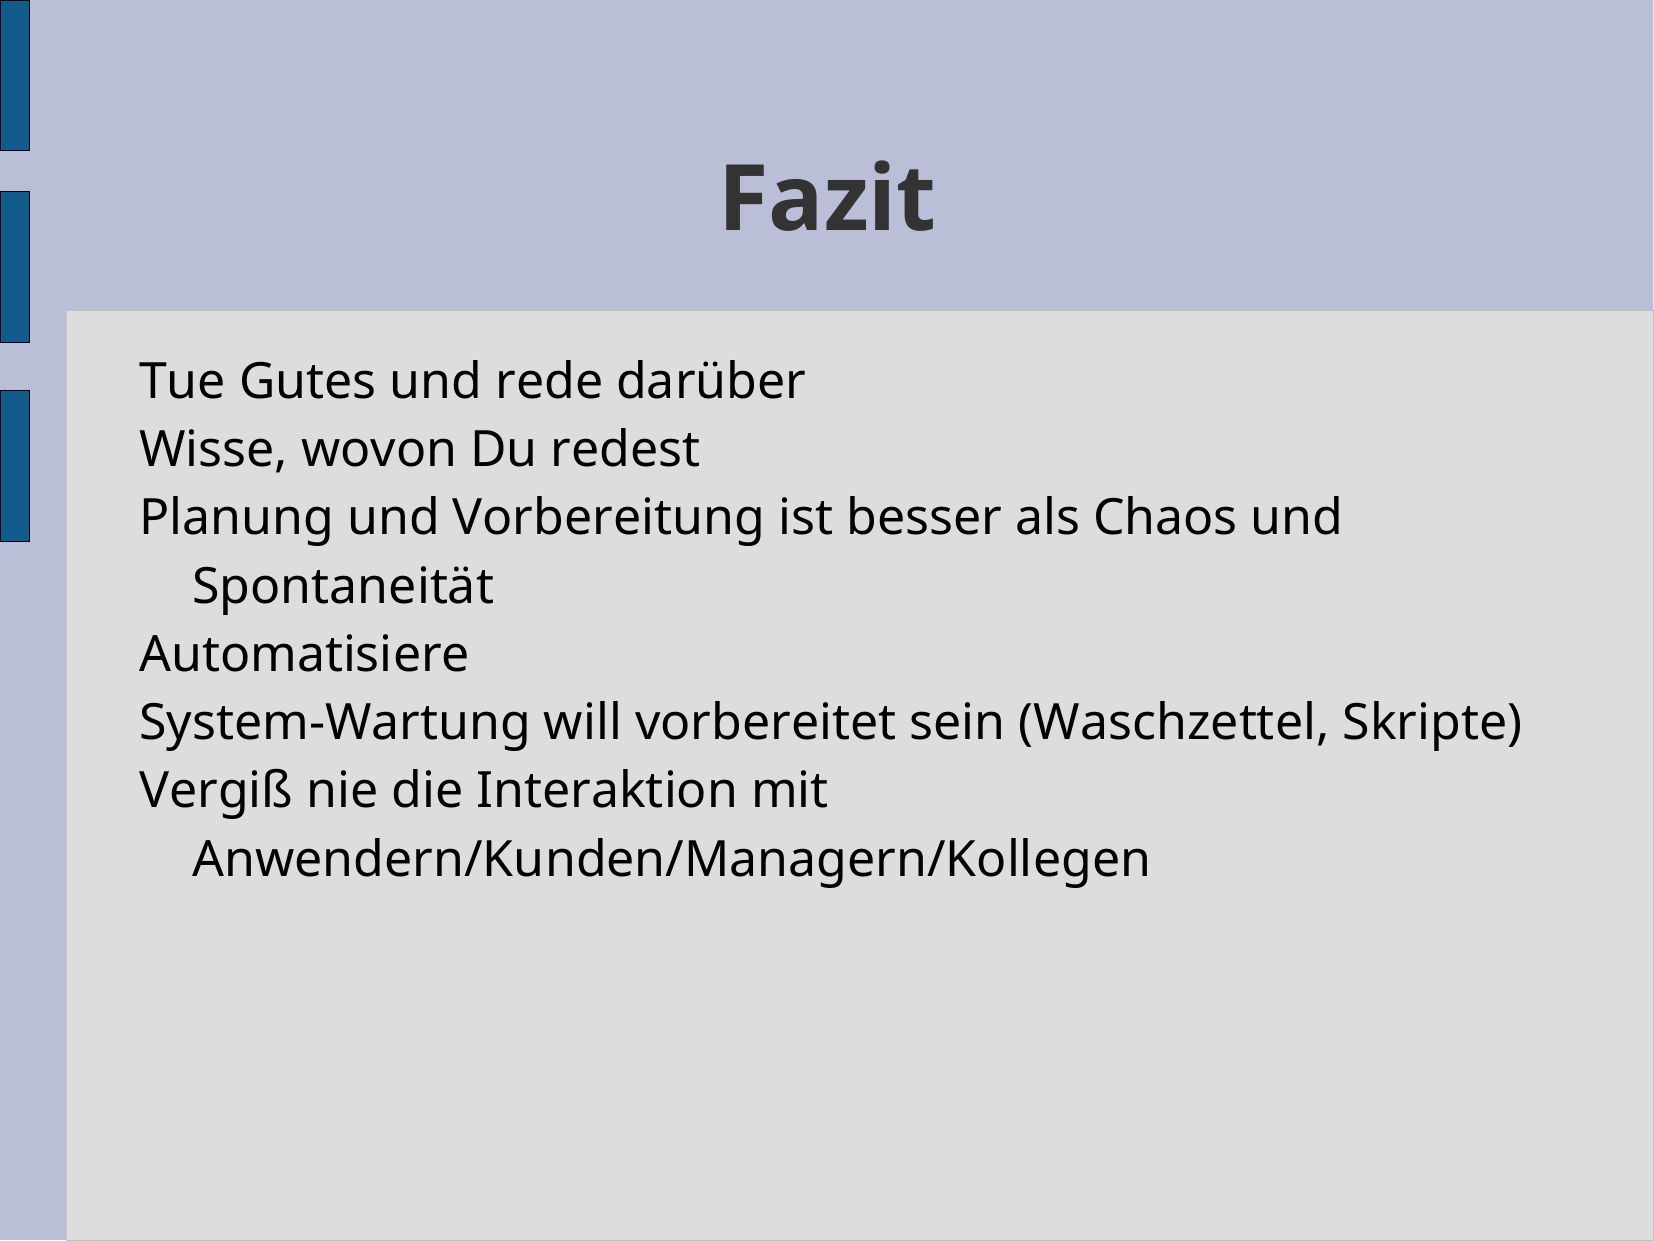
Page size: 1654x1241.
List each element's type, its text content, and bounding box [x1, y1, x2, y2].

list Tue Gutes und rede darüber Wisse, wovon Du redest Planung und Vorbereitung ist besser als Chaos und Spontaneität Automatisiere System-Wartung will vorbereitet sein (Waschzettel, Skripte) Vergiß nie die Interaktion mit Anwendern/Kunden/Managern/Kollegen [121, 344, 1534, 1127]
title Fazit [121, 91, 1534, 299]
